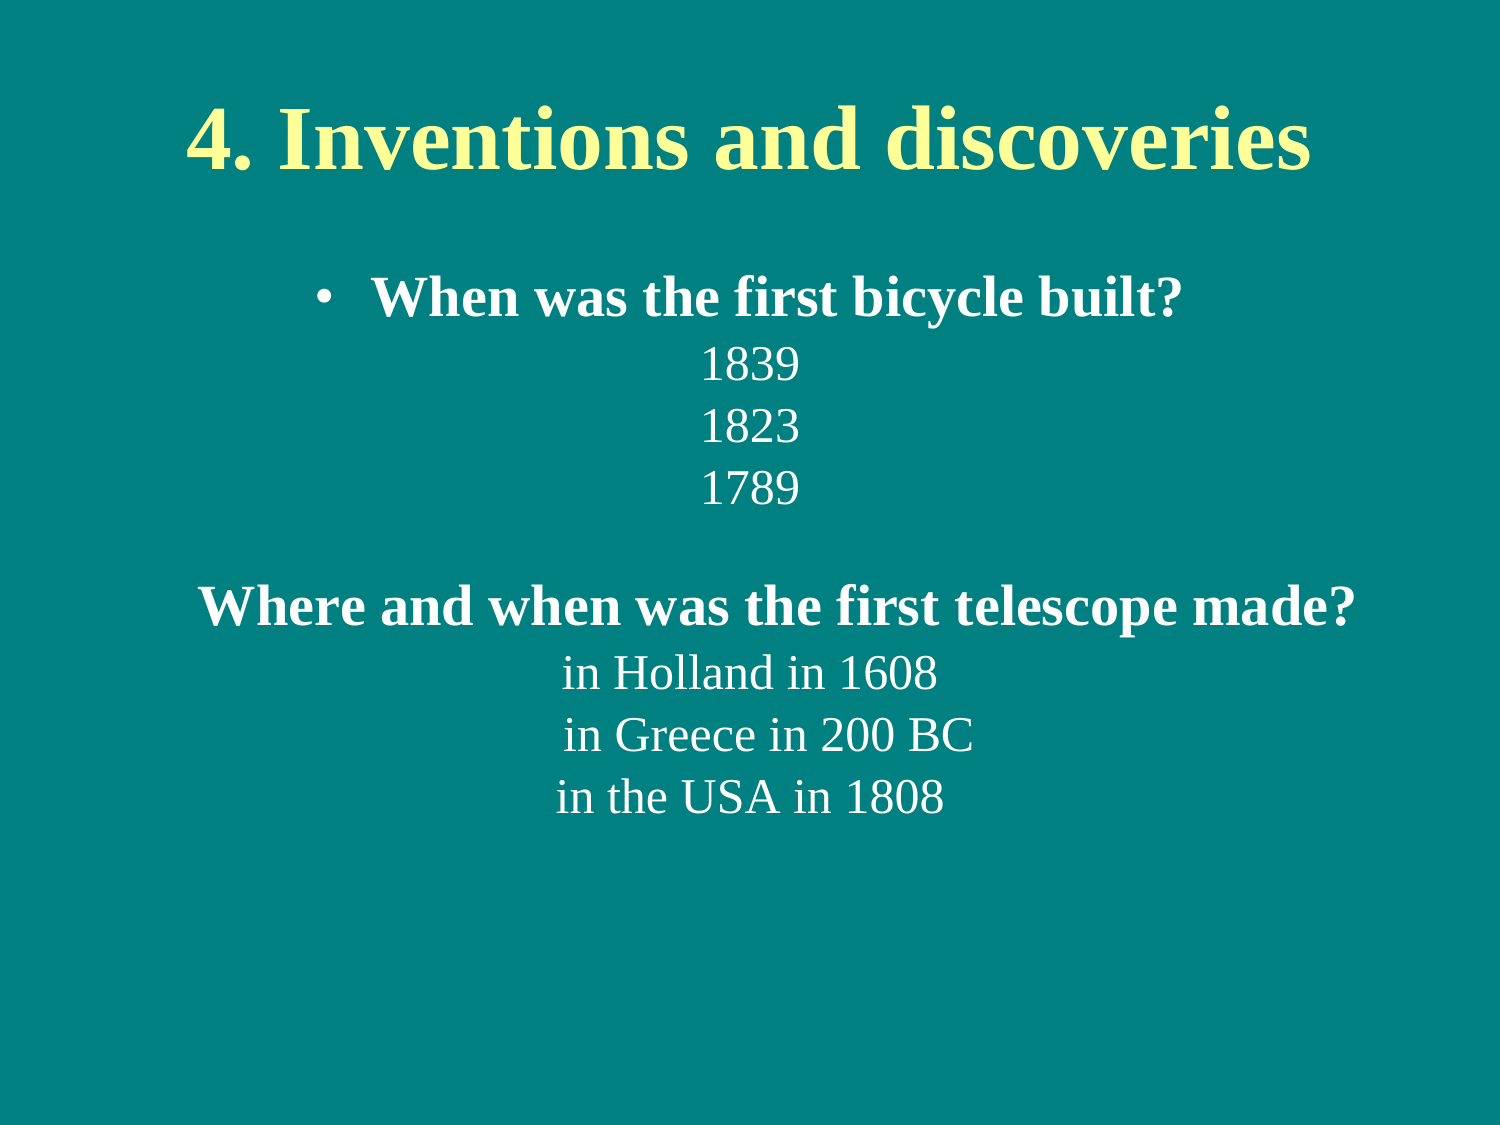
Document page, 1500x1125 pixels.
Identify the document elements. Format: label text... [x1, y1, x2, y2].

title 4. Inventions and discoveries [75, 45, 1426, 233]
list When was the first bicycle built? 1839 1823 1789 Where and when was the first telescope made? in Holland in 1608 in Greece in 200 BC in the USA in 1808 [75, 262, 1426, 1005]
